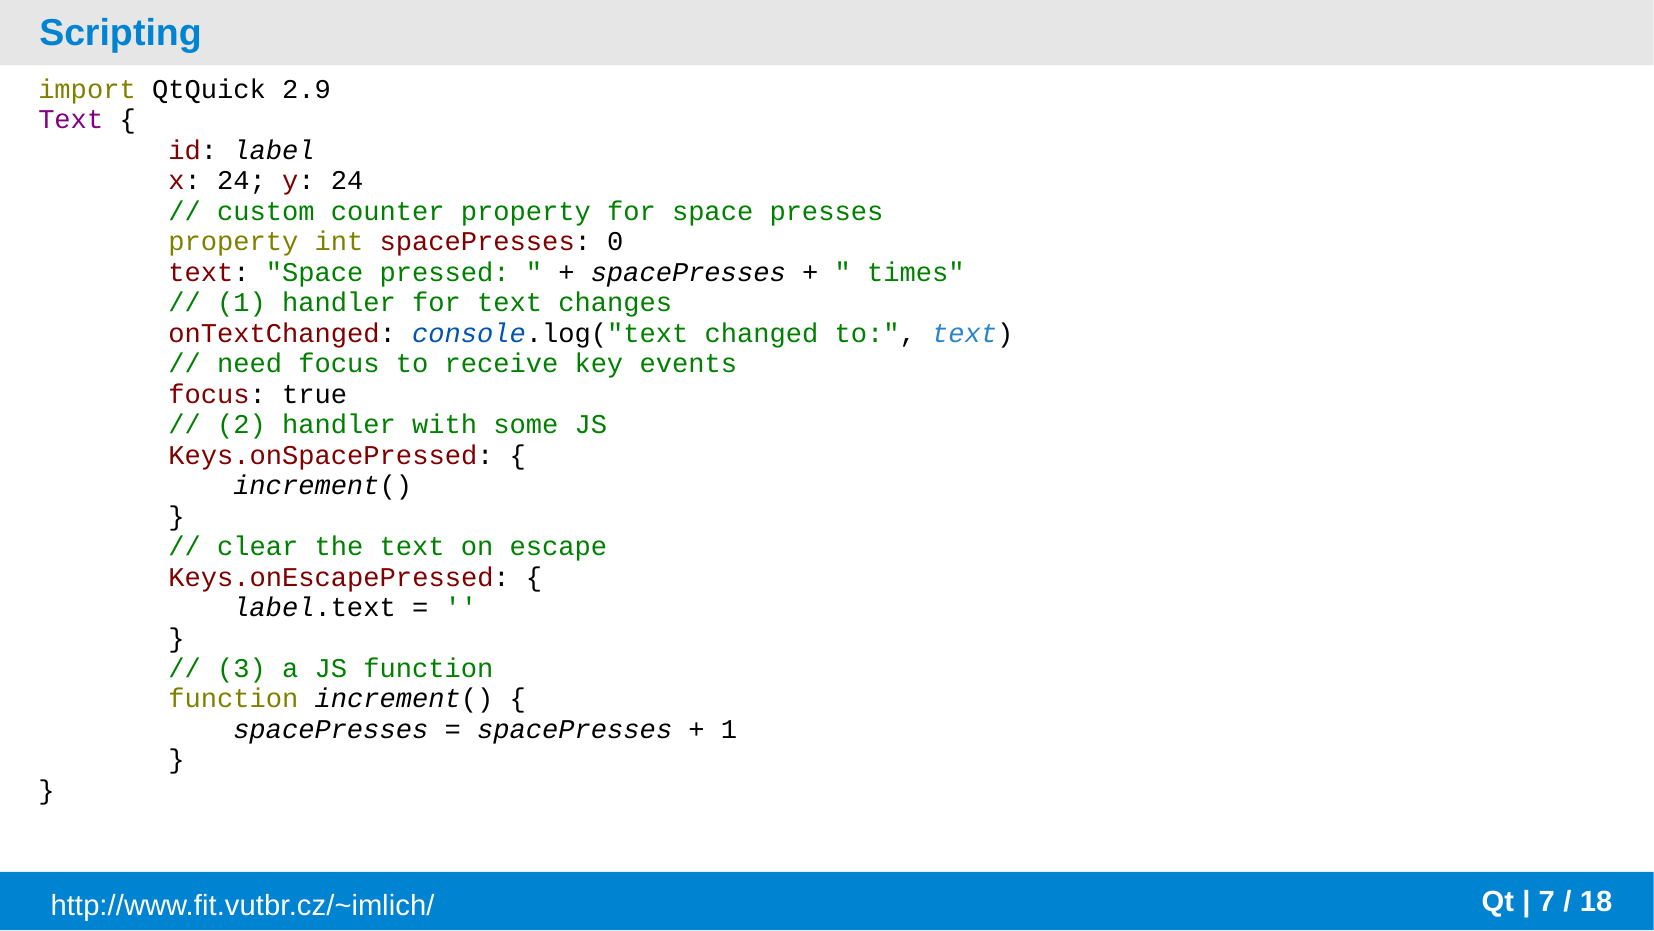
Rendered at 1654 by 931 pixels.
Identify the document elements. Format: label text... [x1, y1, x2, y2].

title Scripting [39, 4, 1615, 61]
list import QtQuick 2.9 Text { id: label x: 24; y: 24 // custom counter property for space presses property int spacePresses: 0 text: "Space pressed: " + spacePresses + " times" // (1) handler for text changes onTextChanged: console.log("text changed to:", text) // need focus to receive key events focus: true // (2) handler with some JS Keys.onSpacePressed: { increment() } // clear the text on escape Keys.onEscapePressed: { label.text = '' } // (3) a JS function function increment() { spacePresses = spacePresses + 1 } } [38, 76, 1616, 931]
